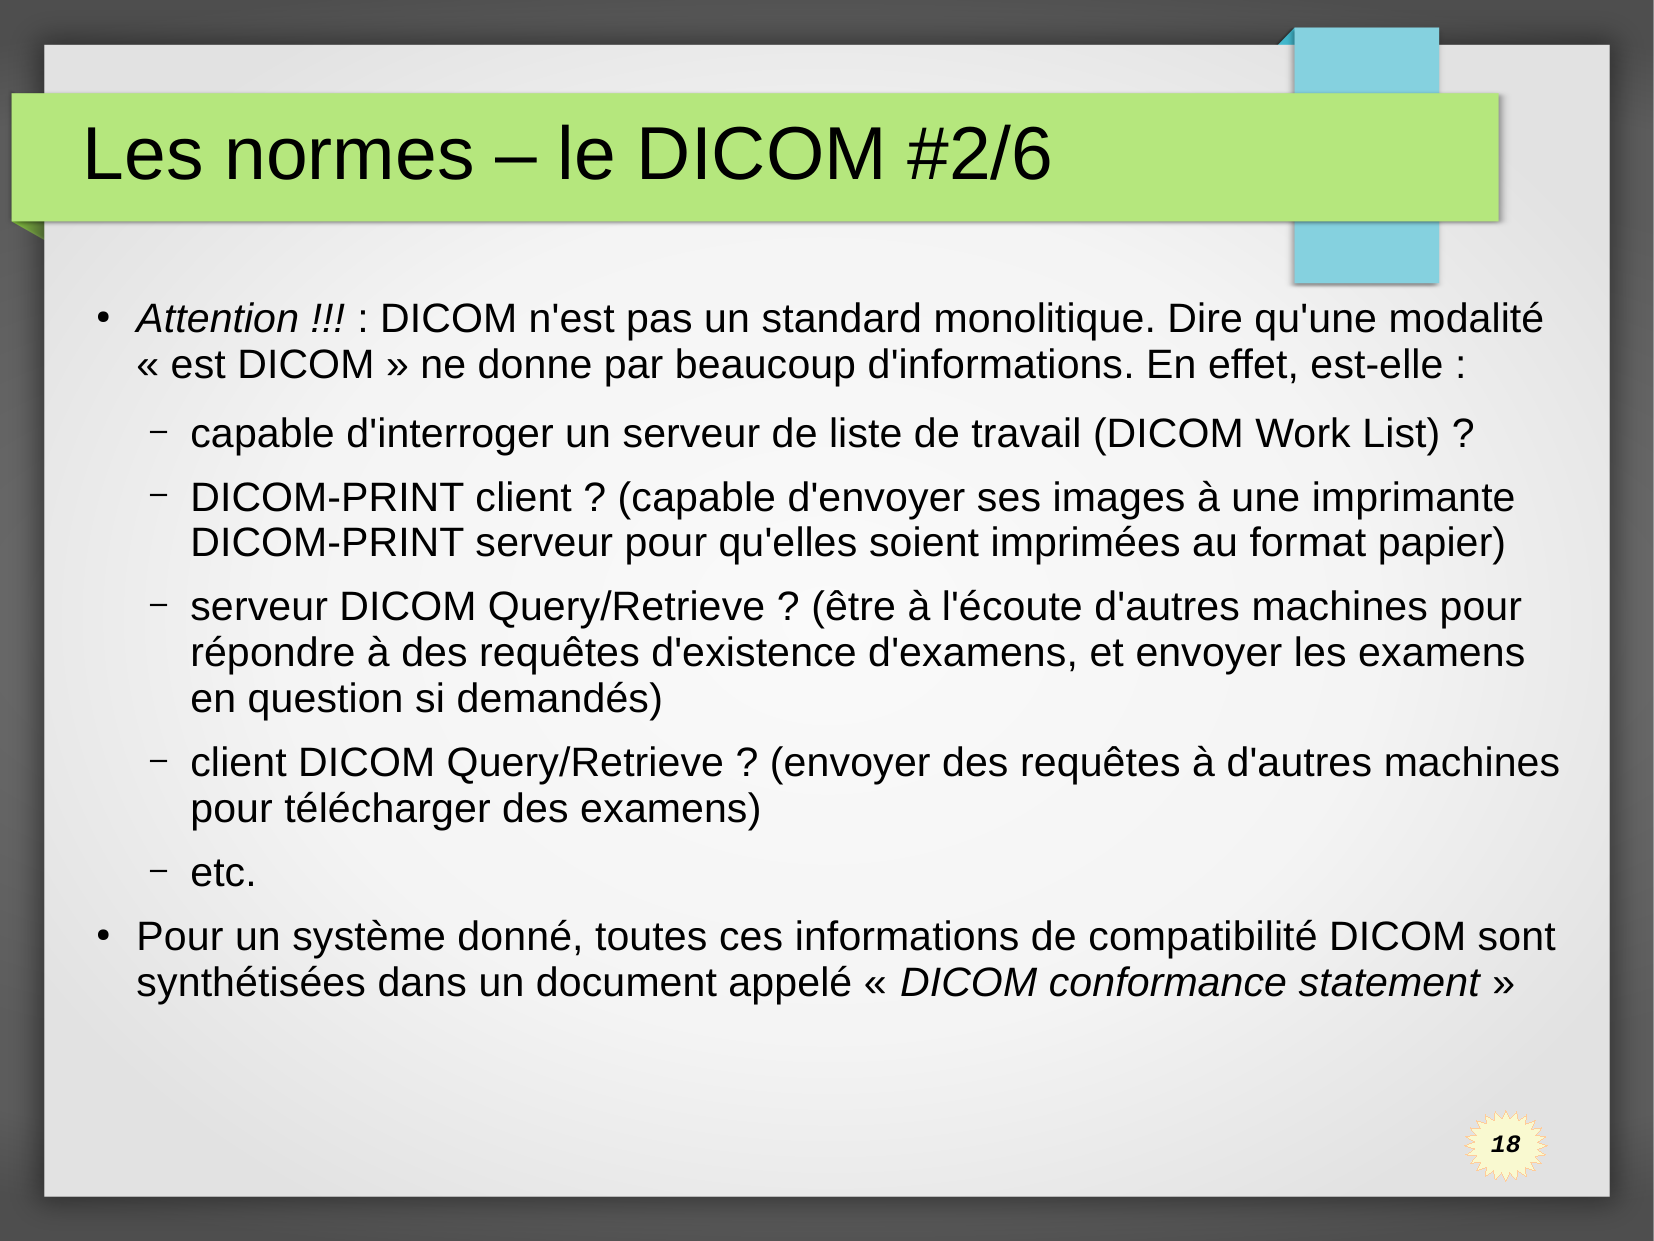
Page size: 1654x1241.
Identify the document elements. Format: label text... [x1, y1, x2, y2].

list Attention !!! : DICOM n'est pas un standard monolitique. Dire qu'une modalité « est DICOM » ne donne par beaucoup d'informations. En effet, est-elle : capable d'interroger un serveur de liste de travail (DICOM Work List) ? DICOM-PRINT client ? (capable d'envoyer ses images à une imprimante DICOM-PRINT serveur pour qu'elles soient imprimées au format papier) serveur DICOM Query/Retrieve ? (être à l'écoute d'autres machines pour répondre à des requêtes d'existence d'examens, et envoyer les examens en question si demandés) client DICOM Query/Retrieve ? (envoyer des requêtes à d'autres machines pour télécharger des examens) etc. Pour un système donné, toutes ces informations de compatibilité DICOM sont synthétisées dans un document appelé « DICOM conformance statement » [82, 295, 1571, 1015]
title Les normes – le DICOM #2/6 [82, 94, 1264, 213]
picture [0, 0, 1654, 1241]
